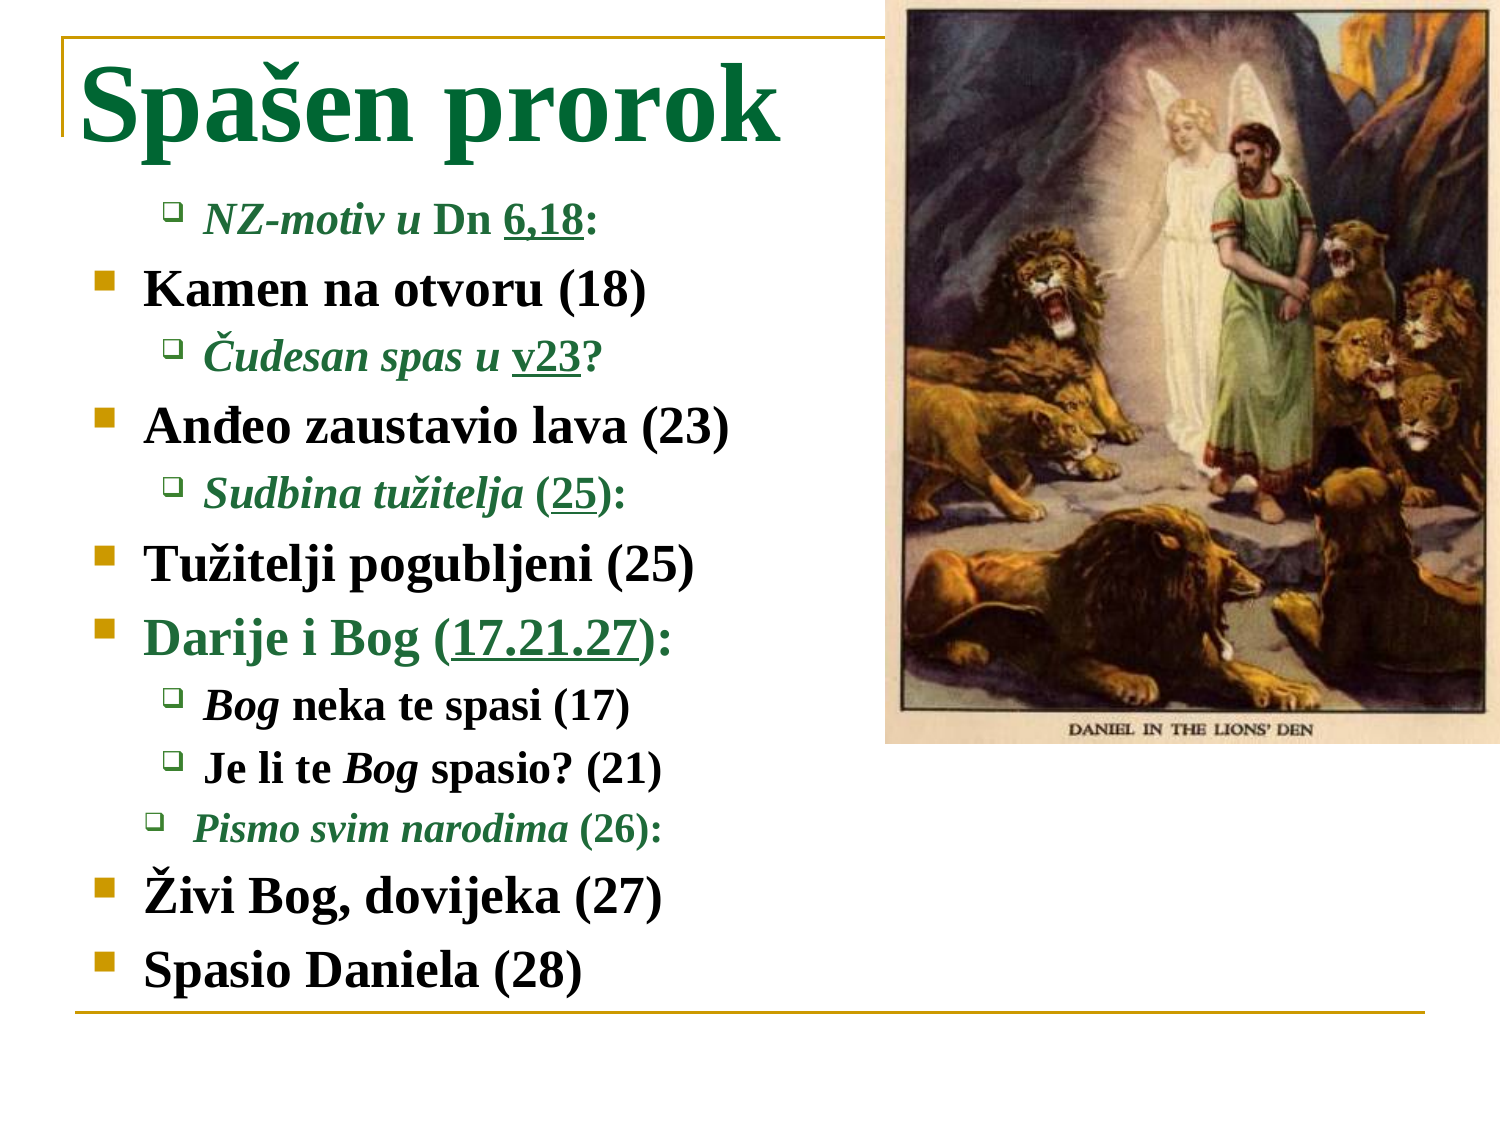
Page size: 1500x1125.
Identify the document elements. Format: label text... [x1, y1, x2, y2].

title Spašen prorok [63, 21, 885, 209]
picture [885, 0, 1500, 744]
list NZ-motiv u Dn 6,18: Kamen na otvoru (18) Čudesan spas u v23? Anđeo zaustavio lava (23) Sudbina tužitelja (25): Tužitelji pogubljeni (25) Darije i Bog (17.21.27): Bog neka te spasi (17) Je li te Bog spasio? (21) Pismo svim narodima (26): Živi Bog, dovijeka (27) Spasio Daniela (28) [76, 172, 1093, 1012]
